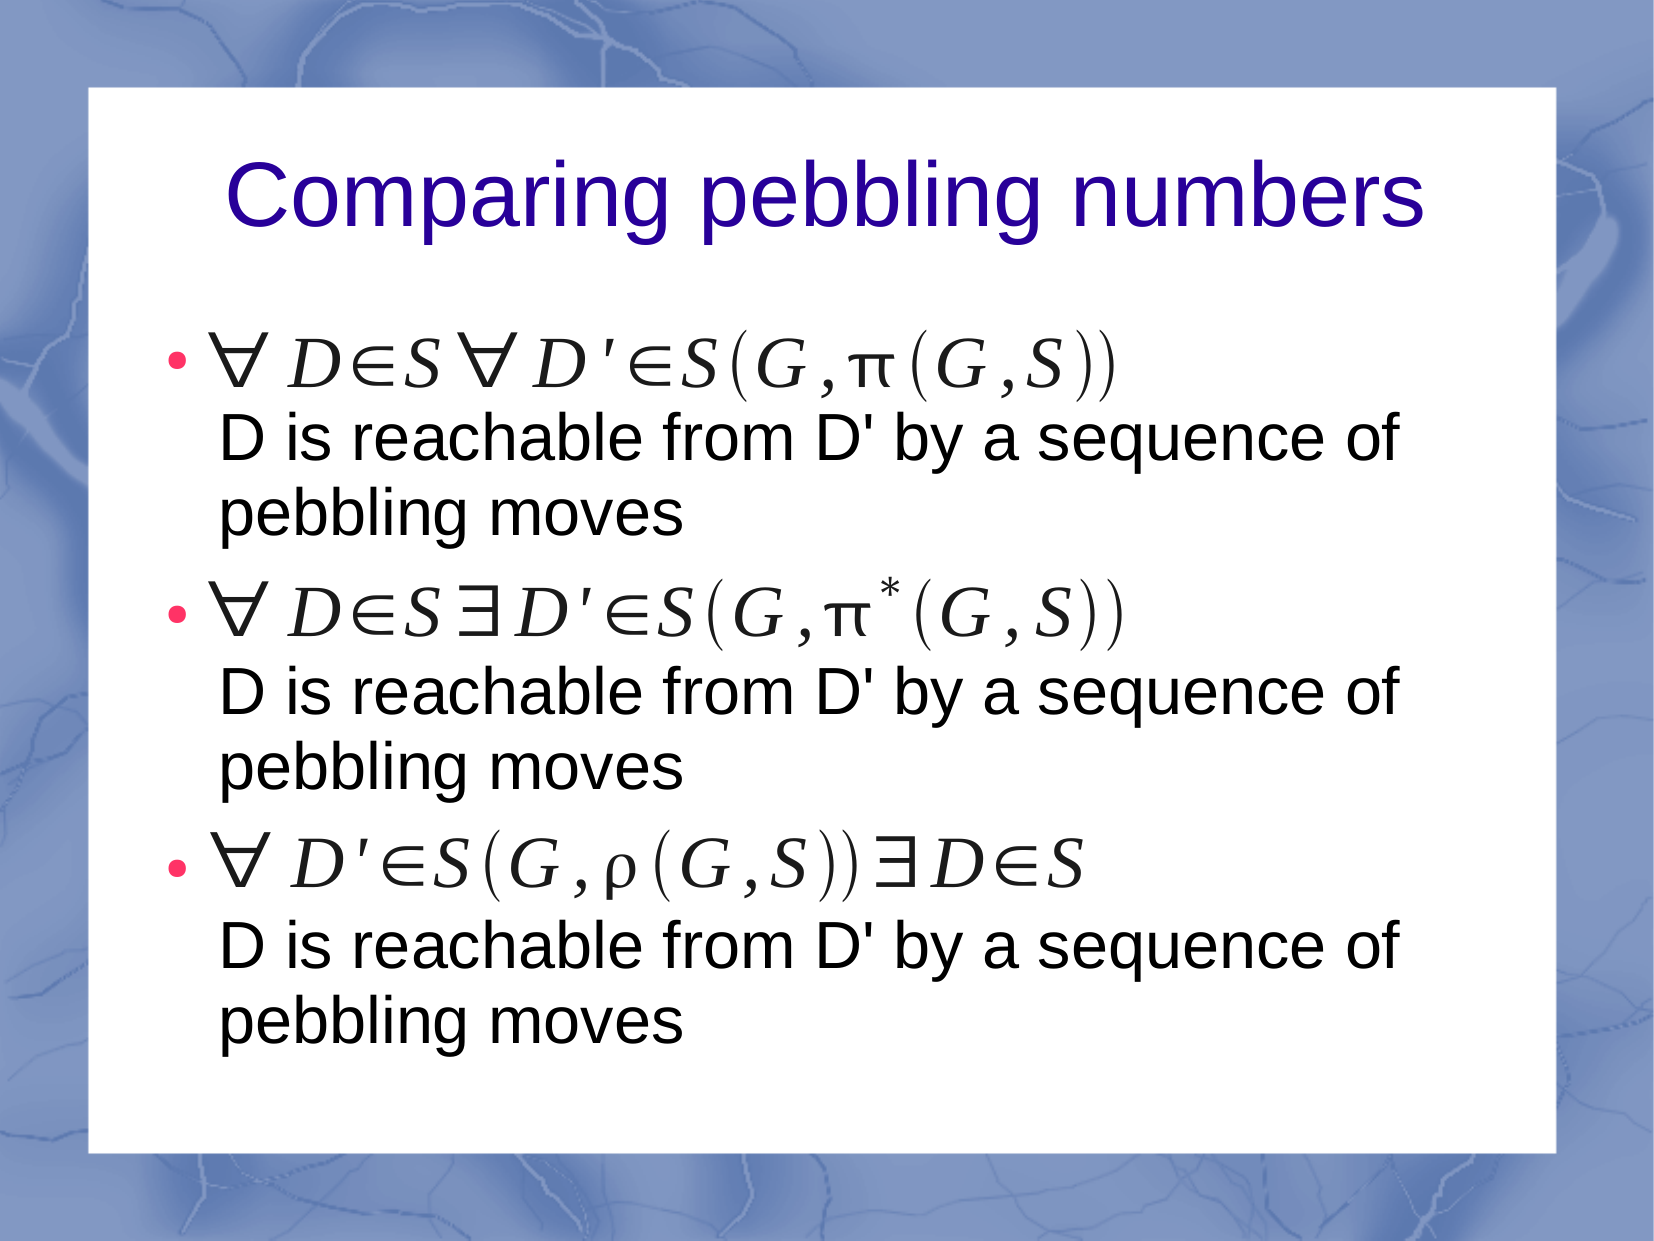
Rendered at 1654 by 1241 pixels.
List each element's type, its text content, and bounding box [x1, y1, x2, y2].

picture [0, 0, 1654, 1241]
chart [189, 822, 1103, 907]
list D is reachable from D' by a sequence of pebbling moves D is reachable from D' by a sequence of pebbling moves D is reachable from D' by a sequence of pebbling moves [147, 325, 1506, 1130]
title Comparing pebbling numbers [118, 98, 1536, 291]
chart [187, 562, 1145, 657]
chart [187, 322, 1137, 407]
